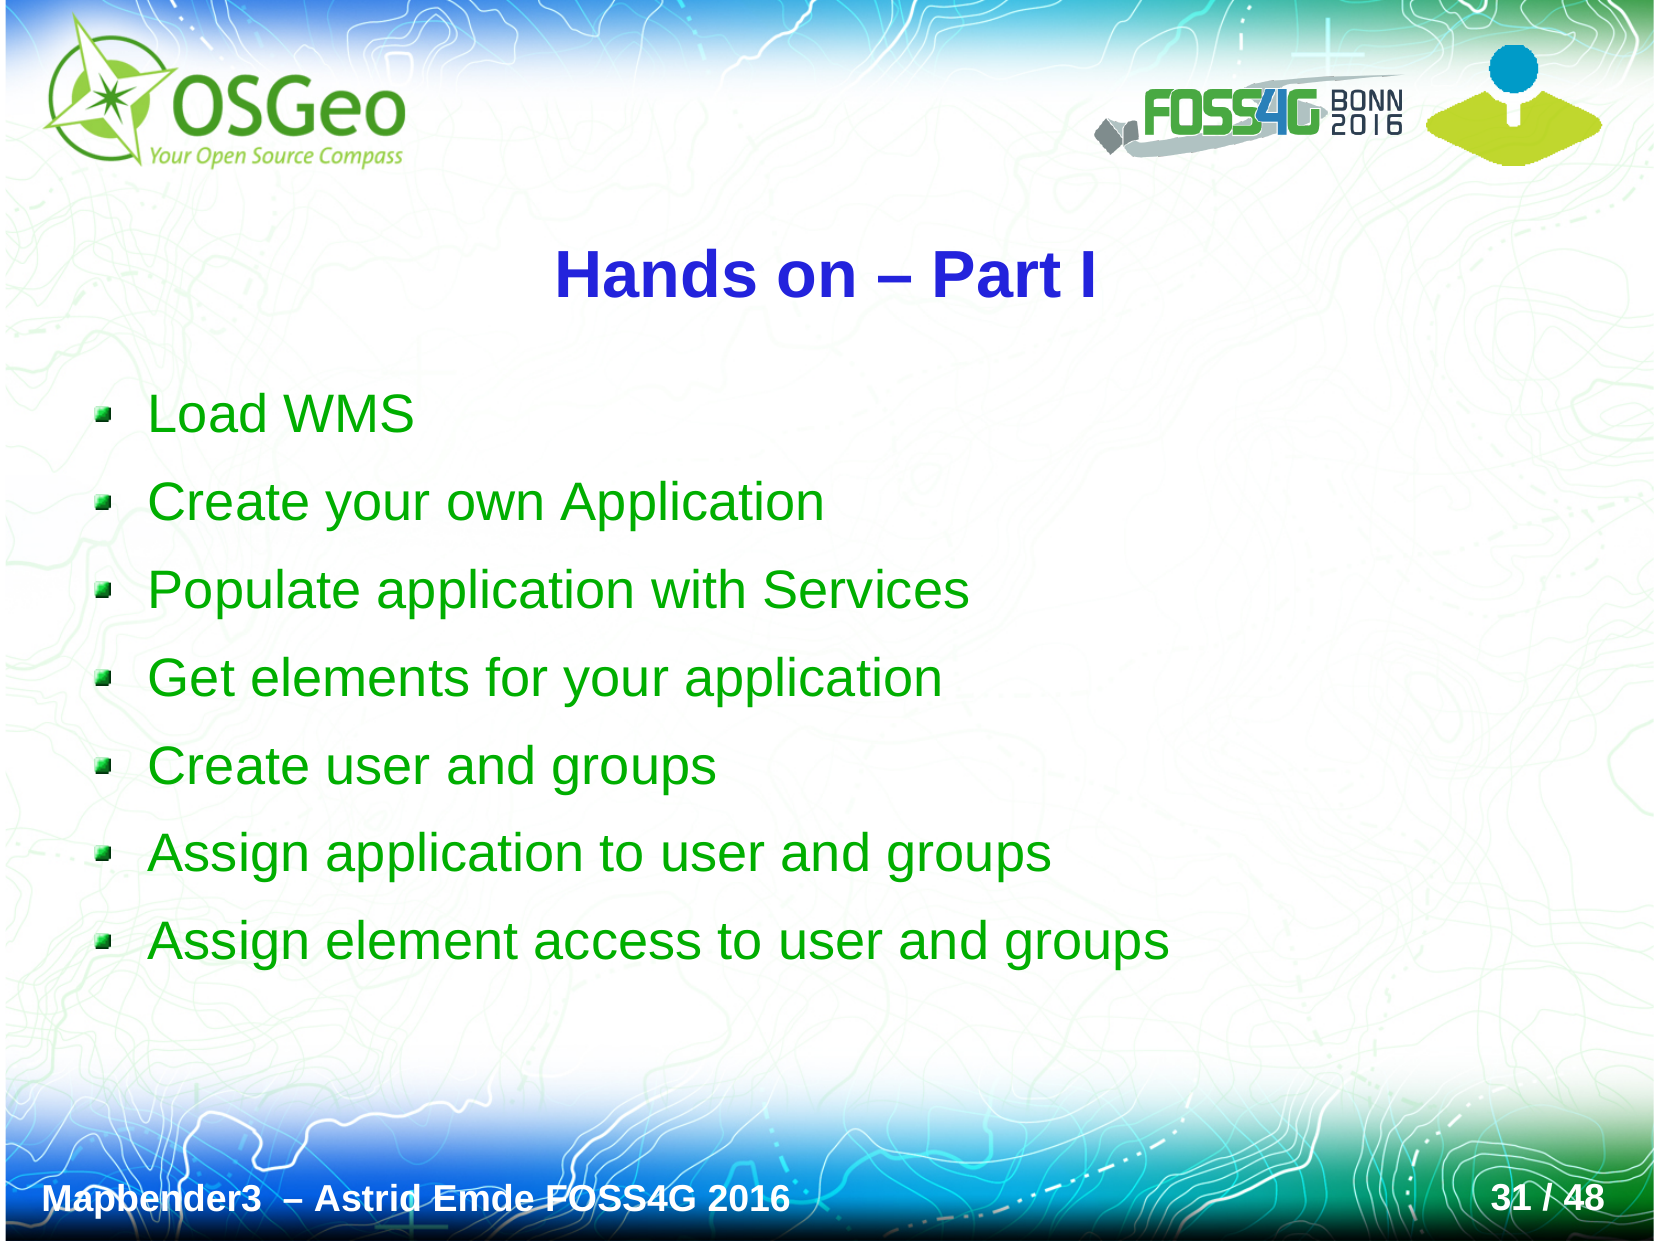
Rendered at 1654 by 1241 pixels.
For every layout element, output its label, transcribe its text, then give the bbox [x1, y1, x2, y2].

picture [5, 0, 1654, 1241]
list Load WMS Create your own Application Populate application with Services Get elements for your application Create user and groups Assign application to user and groups Assign element access to user and groups [76, 383, 1565, 1188]
title Hands on – Part I [82, 200, 1571, 349]
